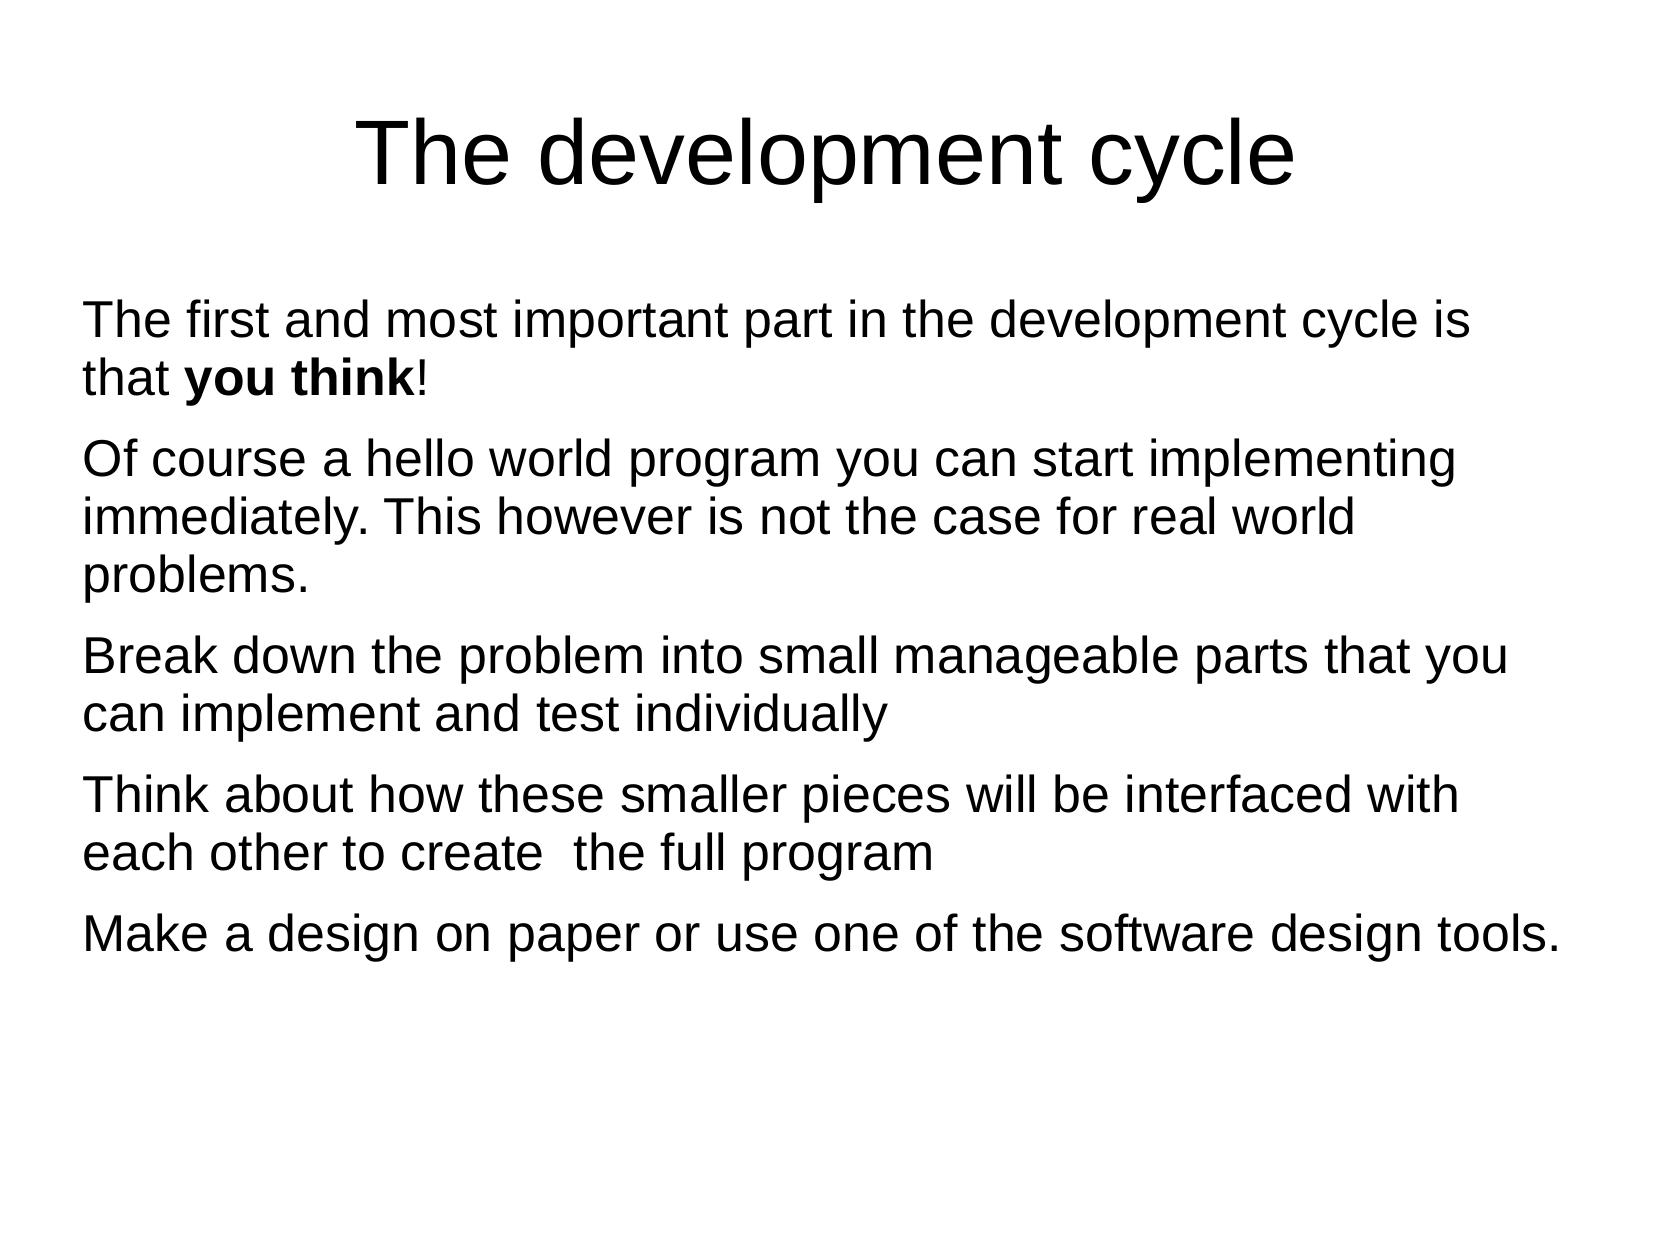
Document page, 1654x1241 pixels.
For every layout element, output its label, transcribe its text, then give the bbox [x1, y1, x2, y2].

title The development cycle [82, 49, 1571, 257]
list The first and most important part in the development cycle is that you think! Of course a hello world program you can start implementing immediately. This however is not the case for real world problems. Break down the problem into small manageable parts that you can implement and test individually Think about how these smaller pieces will be interfaced with each other to create the full program Make a design on paper or use one of the software design tools. [82, 290, 1571, 1010]
